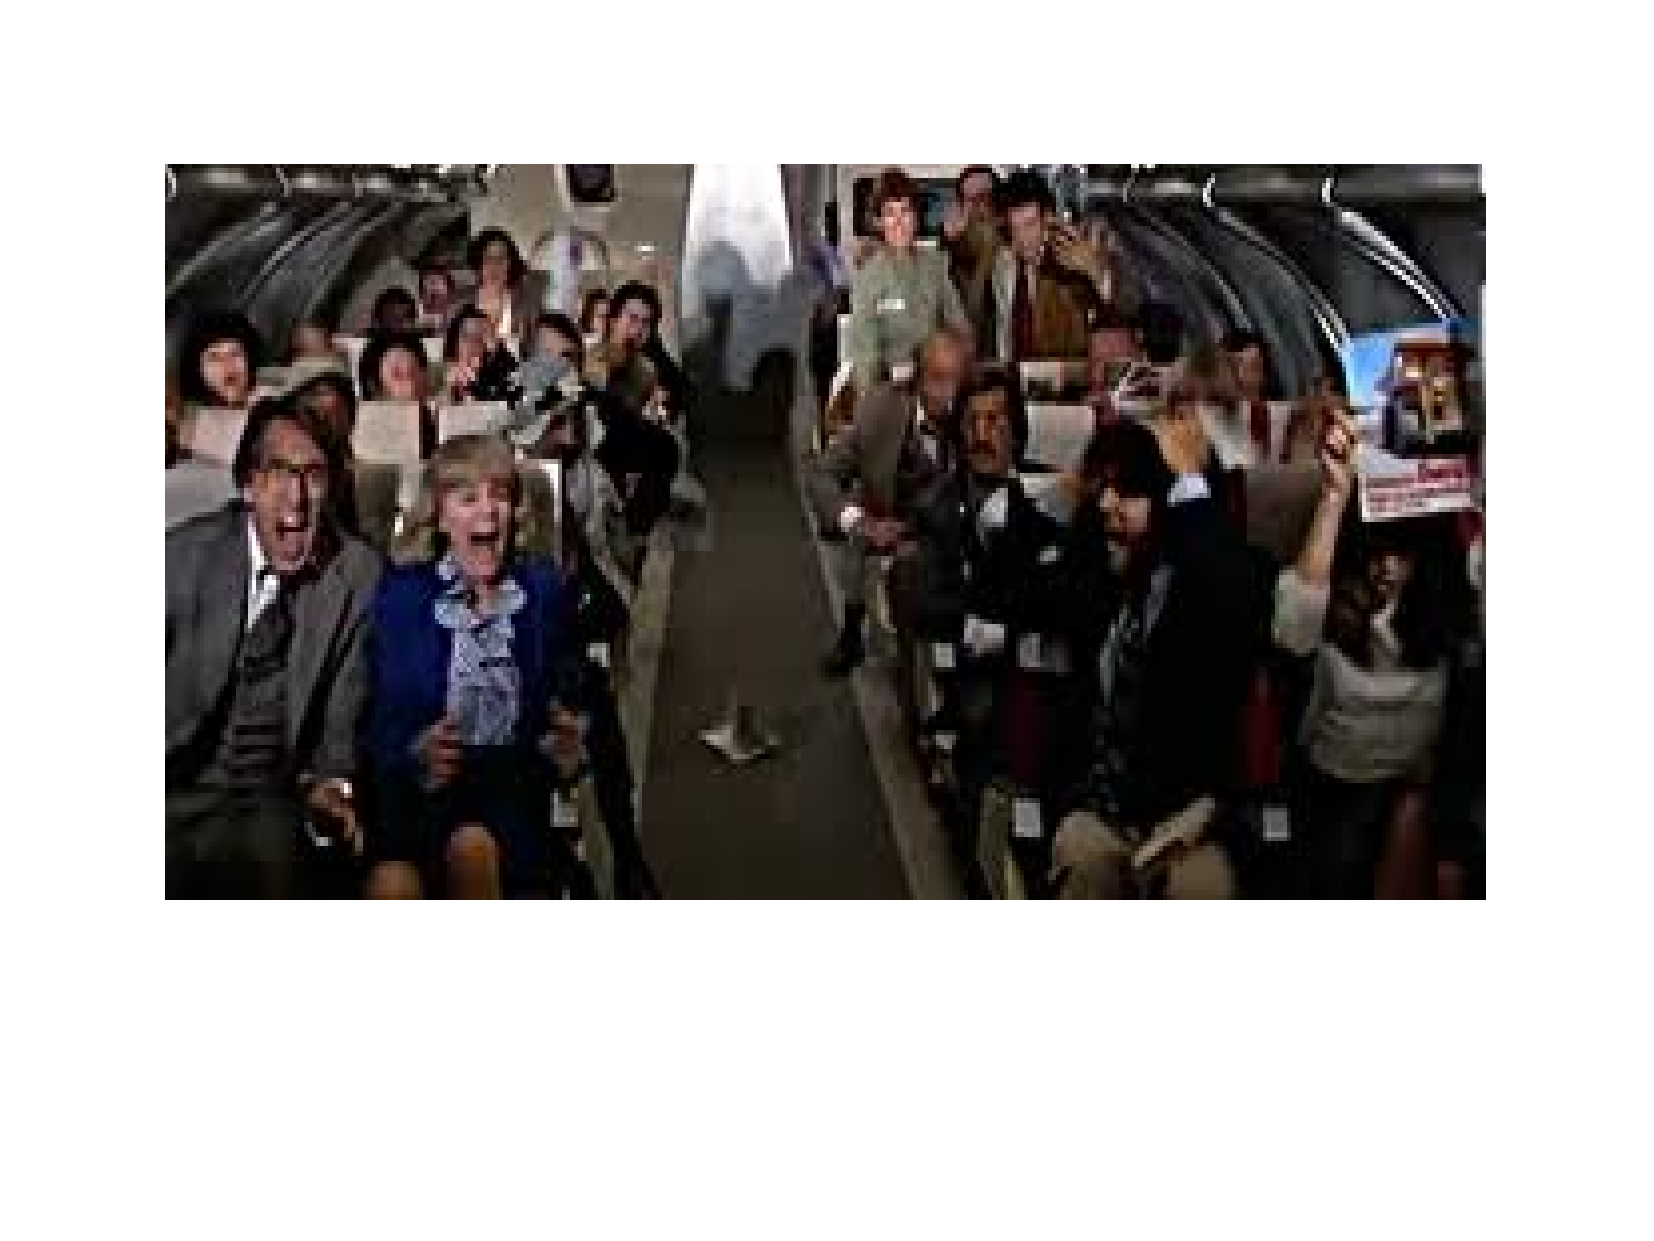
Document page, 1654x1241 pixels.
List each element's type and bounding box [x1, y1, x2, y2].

picture [165, 164, 1486, 901]
